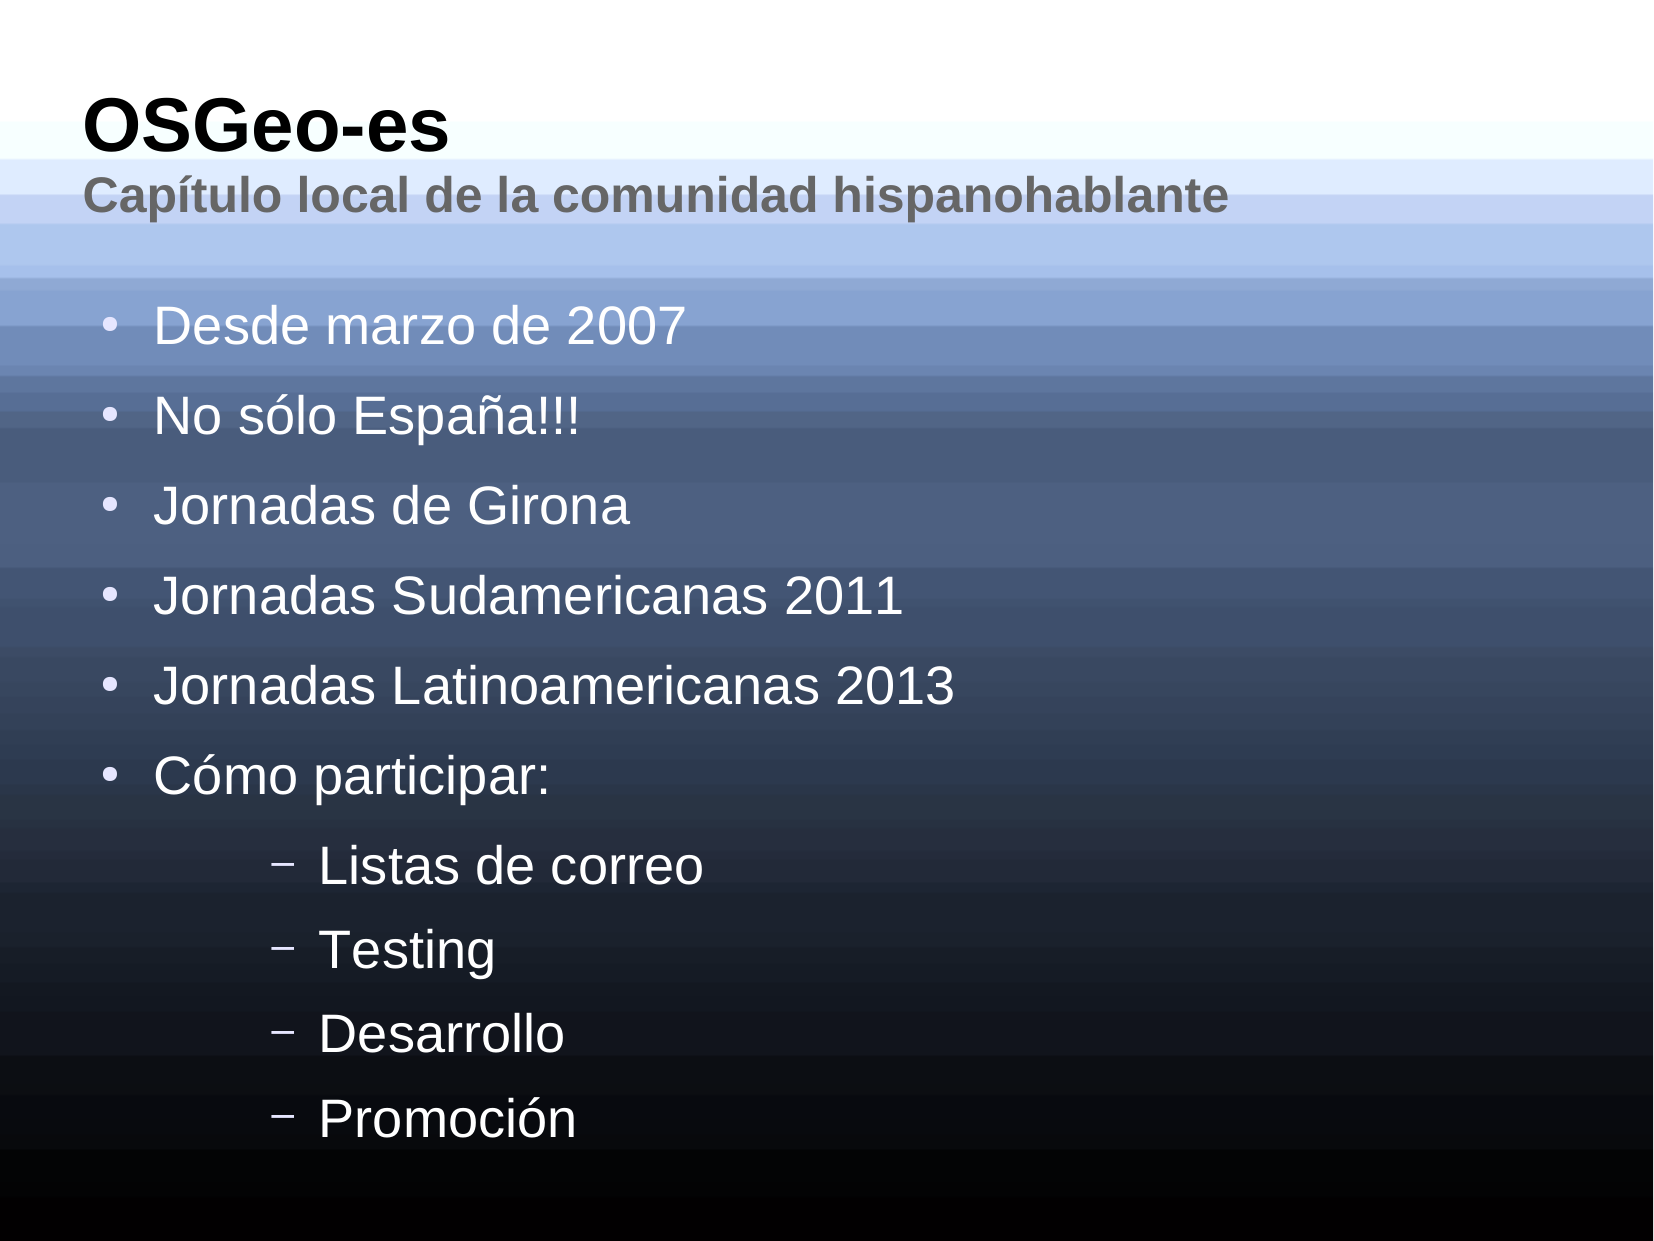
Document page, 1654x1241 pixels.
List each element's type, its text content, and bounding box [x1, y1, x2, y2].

title OSGeo-es Capítulo local de la comunidad hispanohablante [82, 49, 1571, 257]
list Desde marzo de 2007 No sólo España!!! Jornadas de Girona Jornadas Sudamericanas 2011 Jornadas Latinoamericanas 2013 Cómo participar: Listas de correo Testing Desarrollo Promoción [82, 295, 1571, 1149]
picture [0, 0, 1654, 1241]
